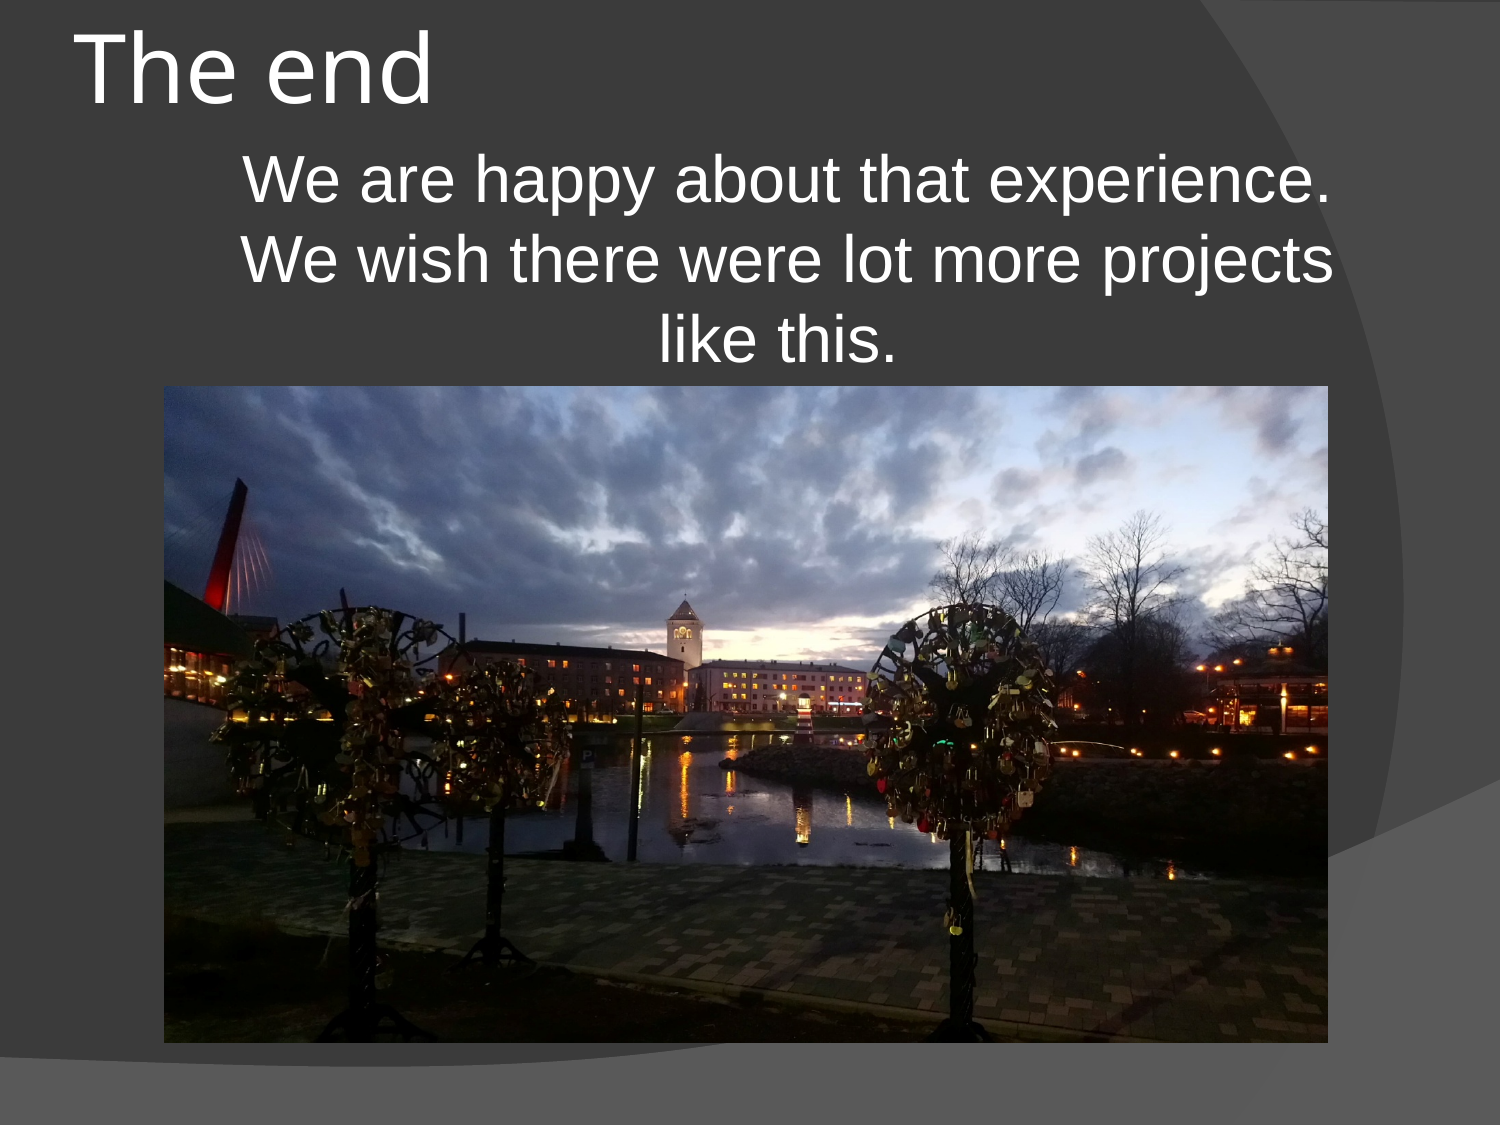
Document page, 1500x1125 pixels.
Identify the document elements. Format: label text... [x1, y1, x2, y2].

list We are happy about that experience. We wish there were lot more projects like this. [175, 128, 1401, 872]
title The end [58, 0, 1284, 188]
picture [164, 386, 1328, 1043]
